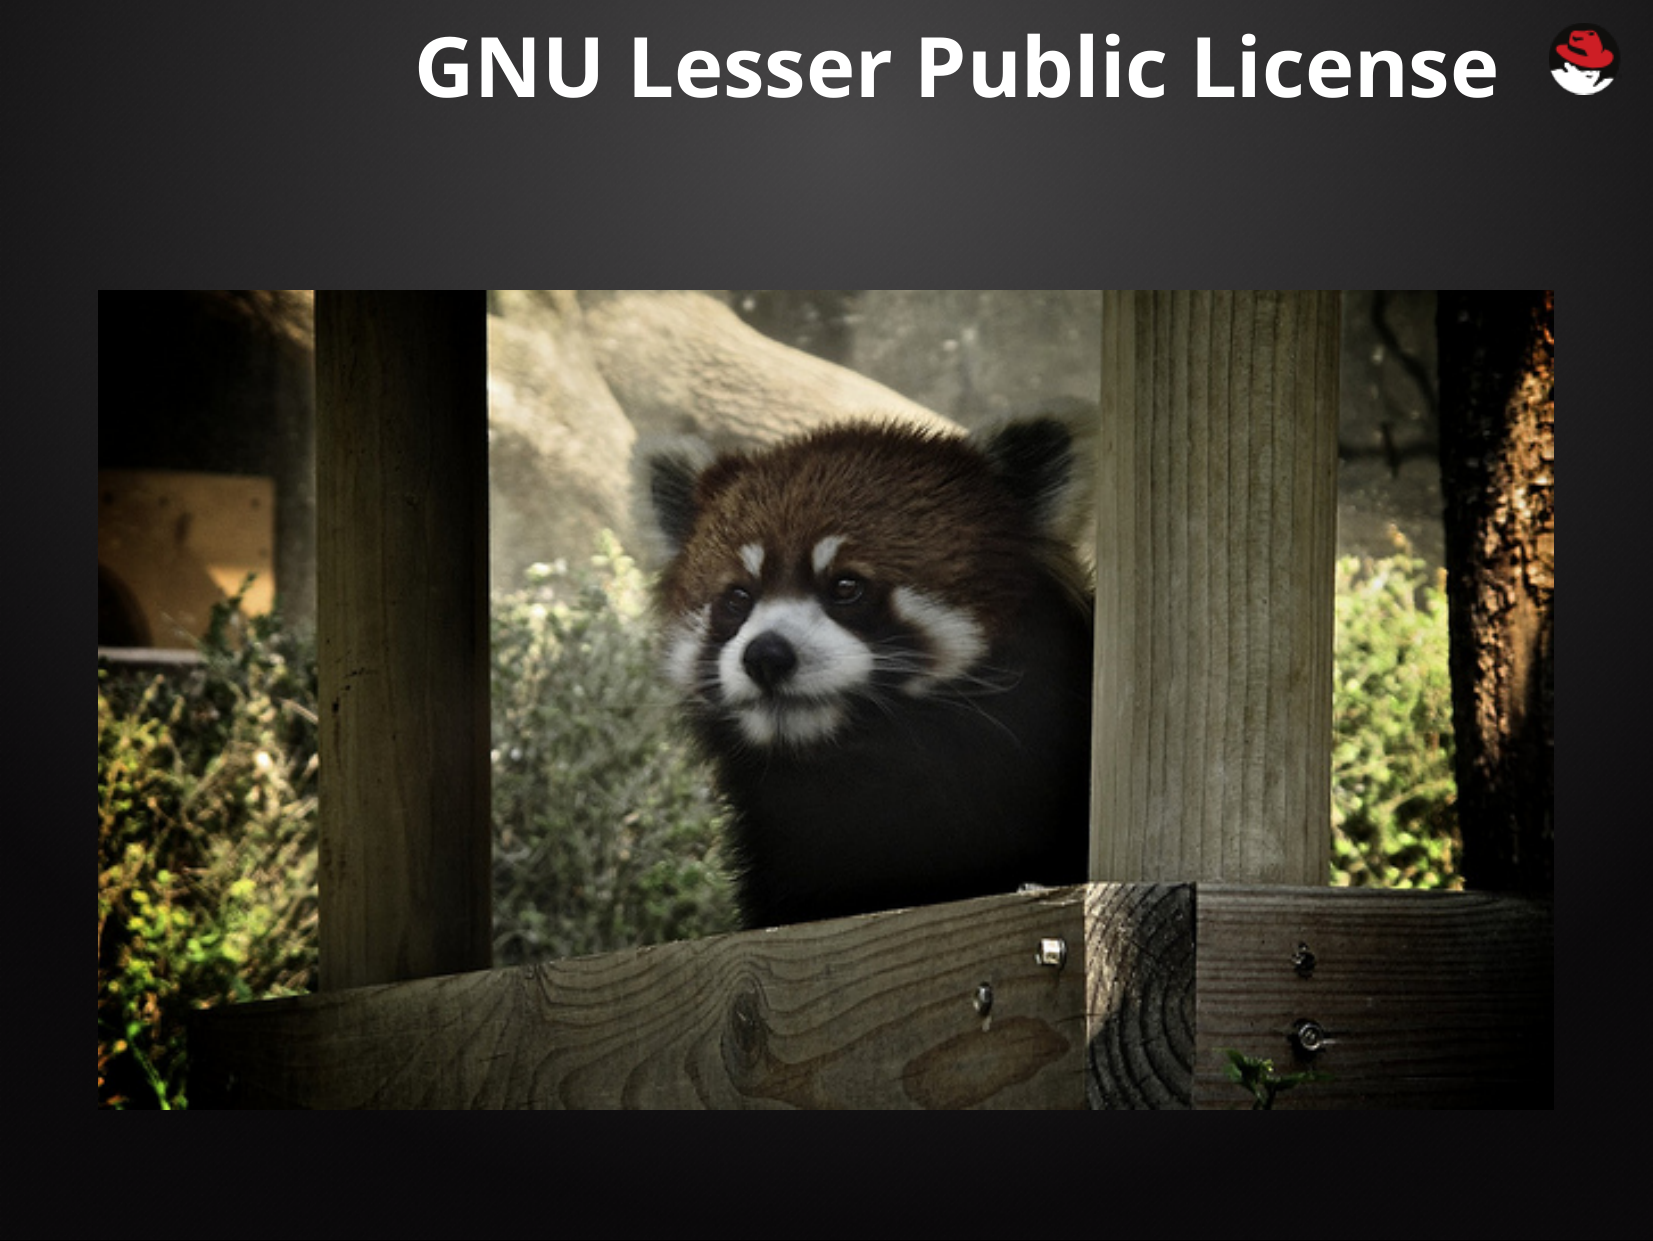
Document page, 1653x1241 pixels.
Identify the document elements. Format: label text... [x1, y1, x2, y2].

title GNU Lesser Public License [87, 10, 1523, 111]
picture [0, 0, 1653, 1240]
